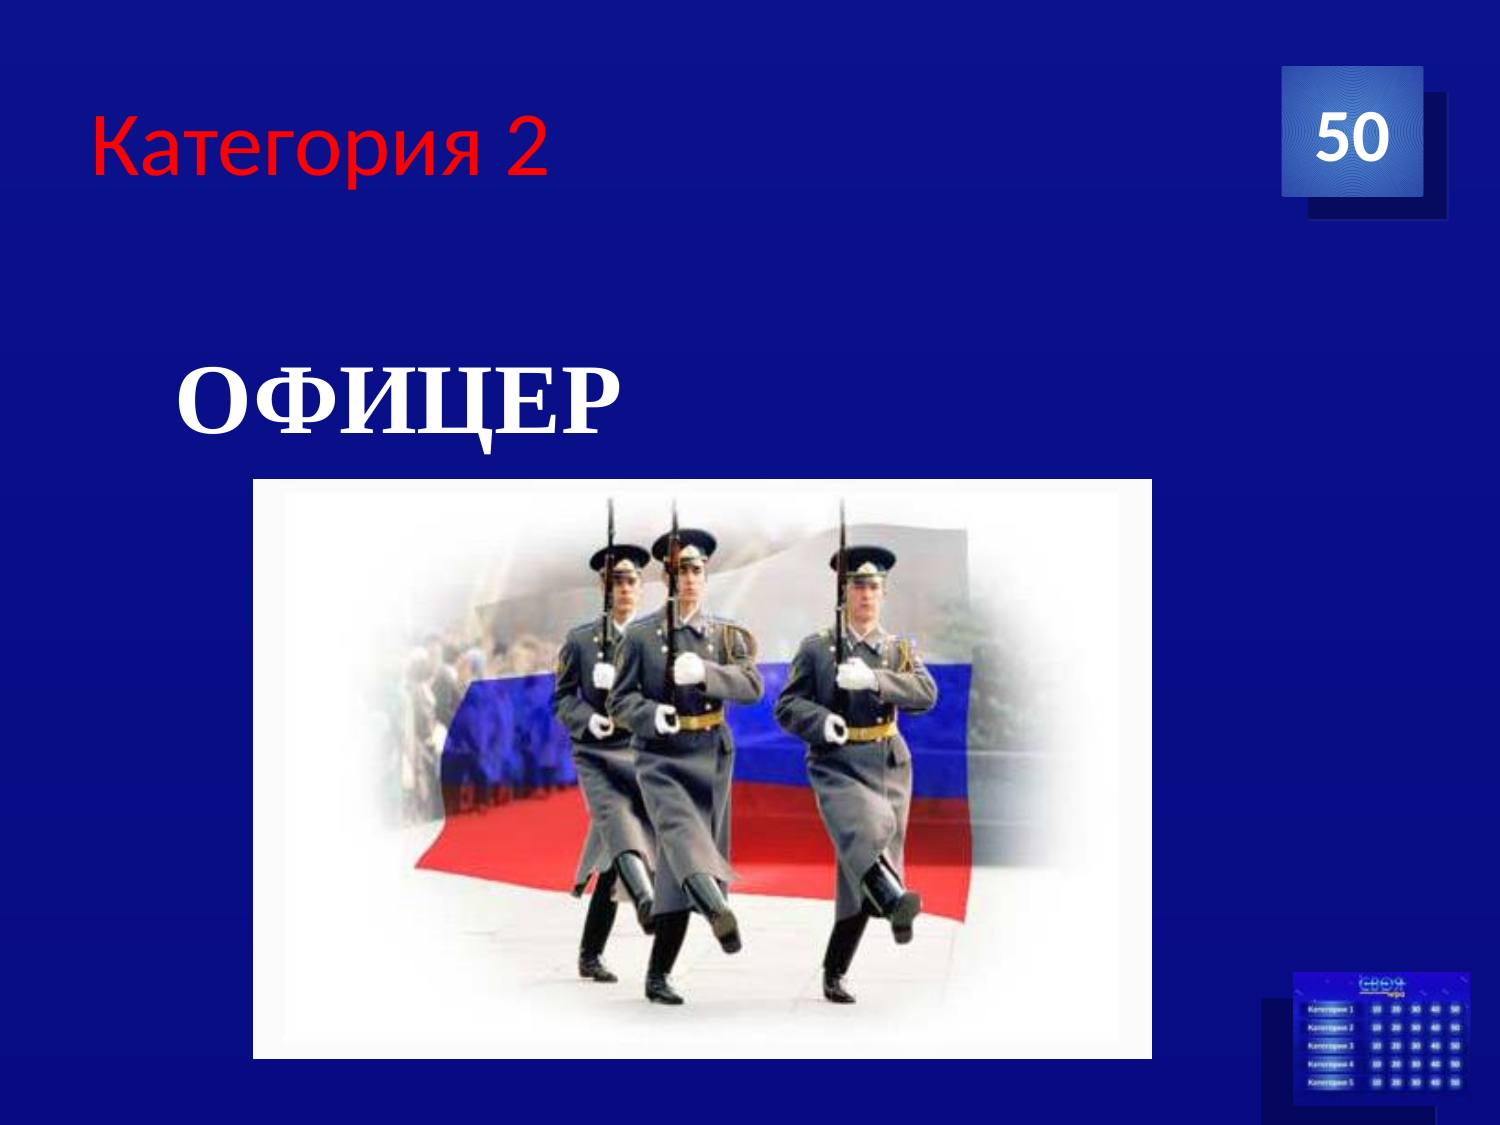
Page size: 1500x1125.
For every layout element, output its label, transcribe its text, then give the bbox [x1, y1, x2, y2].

text_box 50 [1282, 66, 1423, 196]
picture [253, 479, 1152, 1059]
text_box ОФИЦЕР [159, 326, 1329, 463]
title Категория 2 [75, 45, 1258, 233]
